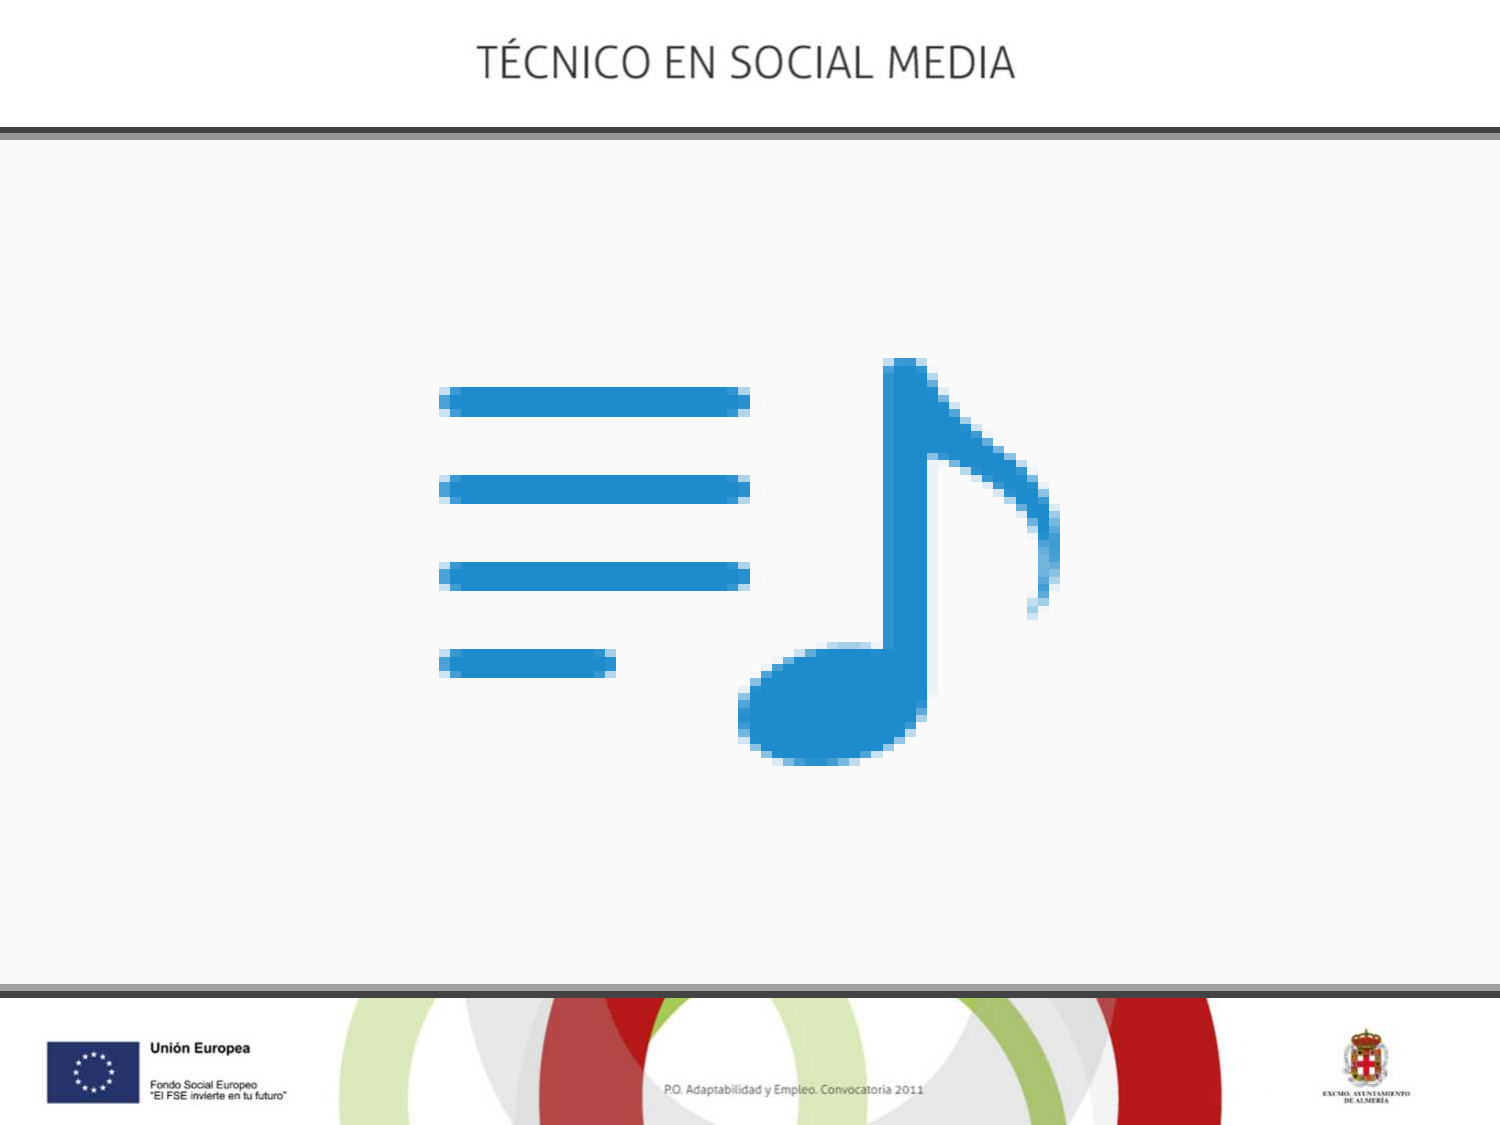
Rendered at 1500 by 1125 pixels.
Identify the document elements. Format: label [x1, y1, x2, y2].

picture [0, 0, 1500, 125]
text_box [0, 125, 1500, 1000]
picture [0, 1000, 1500, 1125]
